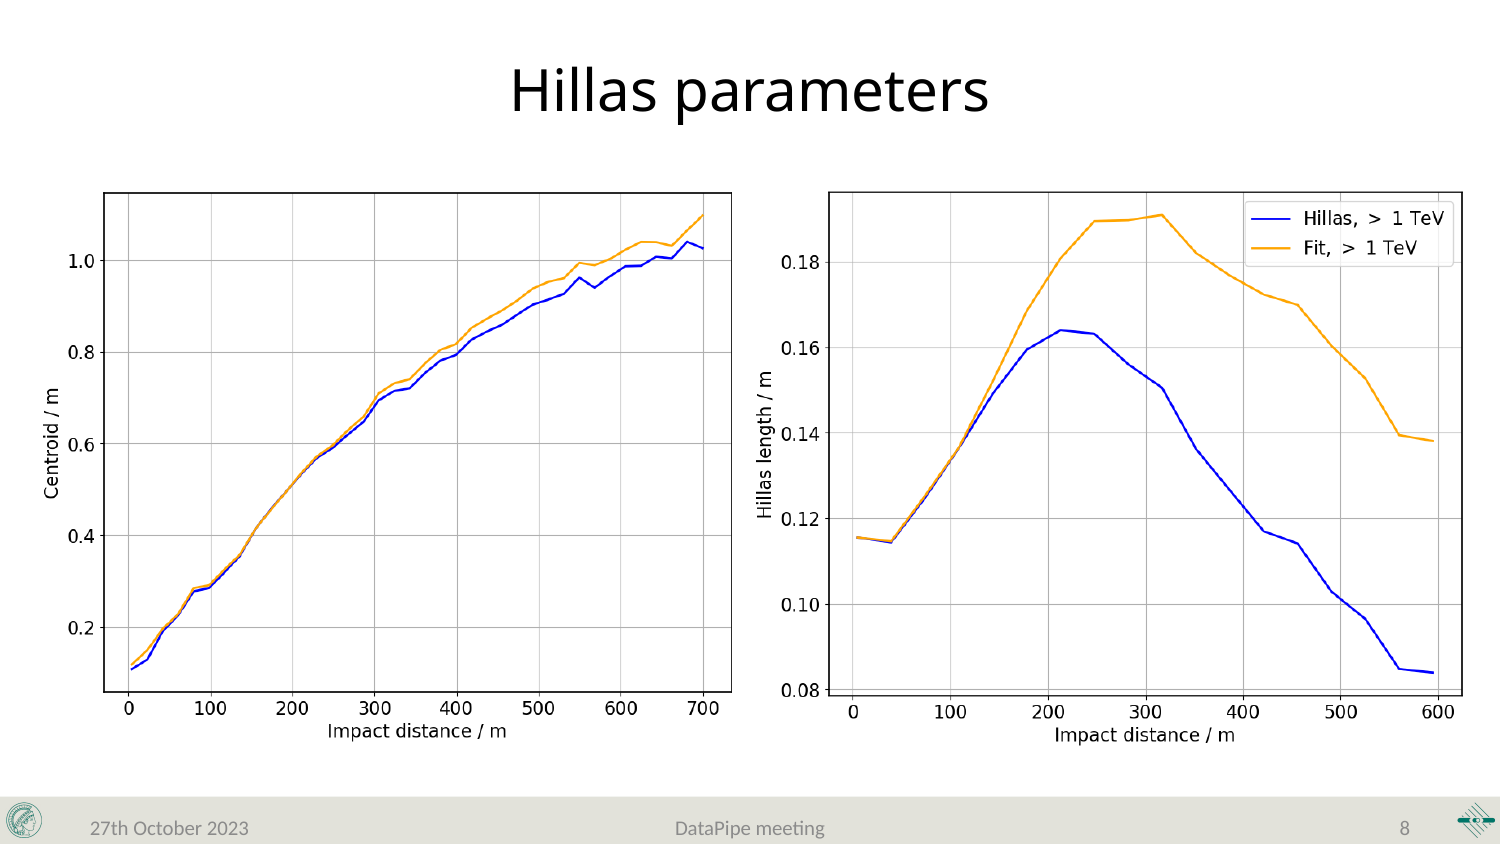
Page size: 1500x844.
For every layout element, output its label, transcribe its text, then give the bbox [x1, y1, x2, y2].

text_box Hillas parameters [475, 45, 1025, 131]
slide_number 27th October 2023 [75, 809, 425, 844]
picture [0, 0, 1500, 844]
